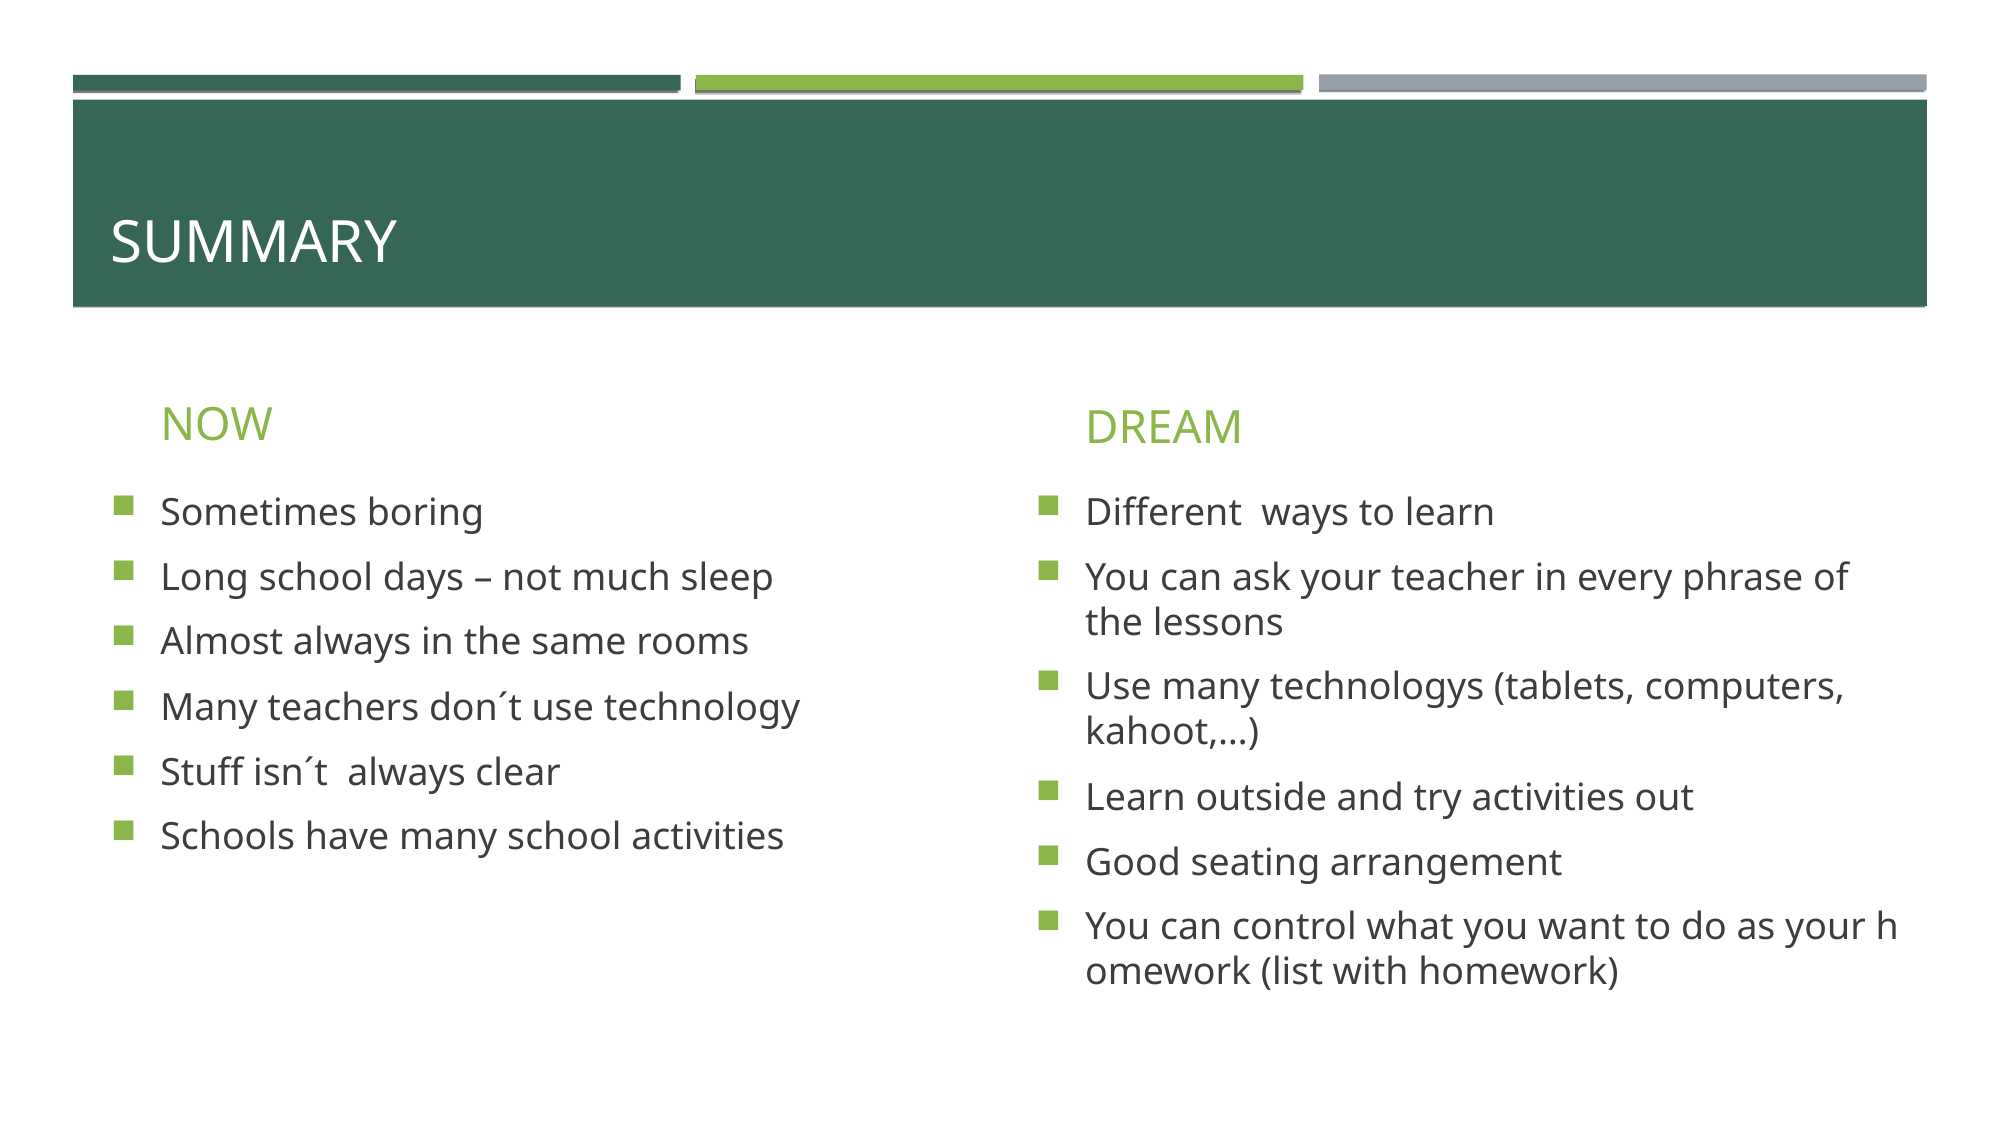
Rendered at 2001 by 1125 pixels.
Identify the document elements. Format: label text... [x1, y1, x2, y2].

list Sometimes boring Long school days – not much sleep Almost always in the same rooms Many teachers don´t use technology Stuff isn´t always clear Schools have many school activities [95, 479, 1007, 1044]
list DREAM [1070, 369, 1905, 460]
list Different ways to learn You can ask your teacher in every phrase of the lessons Use many technologys (tablets, computers, kahoot,…) Learn outside and try activities out Good seating arrangement You can control what you want to do as your homework (list with homework) [1020, 479, 1920, 1080]
title summary [95, 119, 1905, 282]
list NOW [145, 369, 980, 458]
